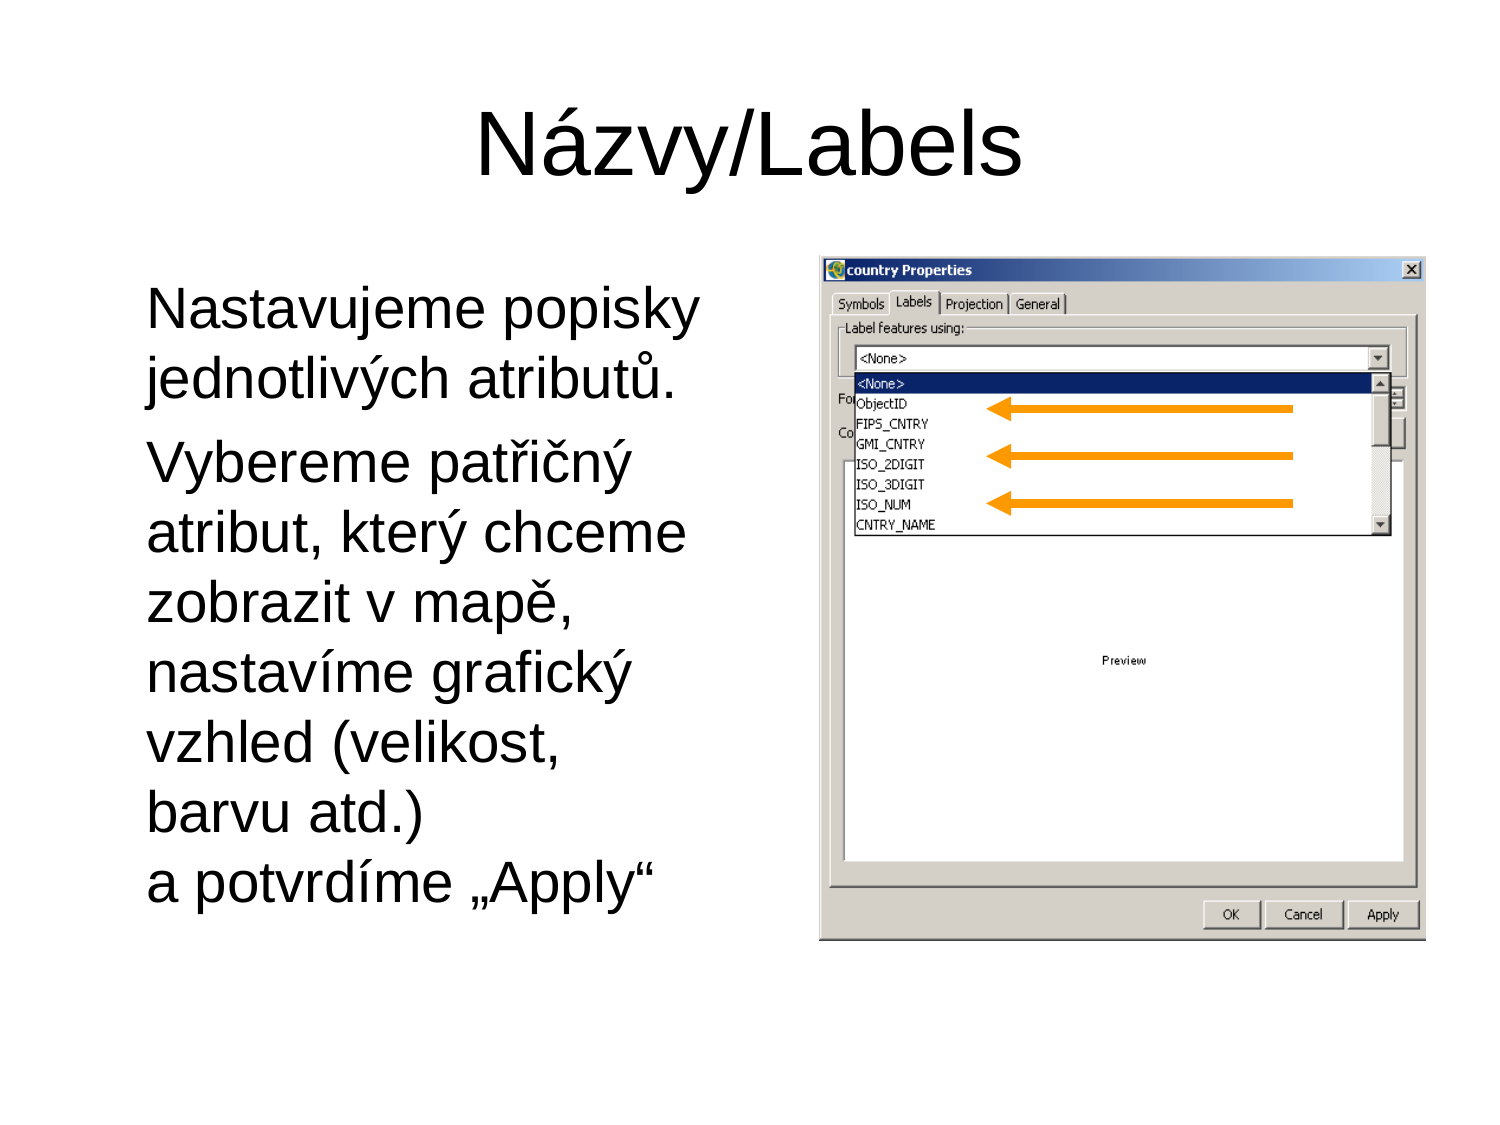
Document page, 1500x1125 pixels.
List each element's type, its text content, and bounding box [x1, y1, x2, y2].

list [819, 255, 1426, 941]
list Nastavujeme popisky jednotlivých atributů. Vybereme patřičný atribut, který chceme zobrazit v mapě, nastavíme grafický vzhled (velikost, barvu atd.) a potvrdíme „Apply“ [75, 262, 738, 1006]
title Názvy/Labels [75, 45, 1426, 233]
